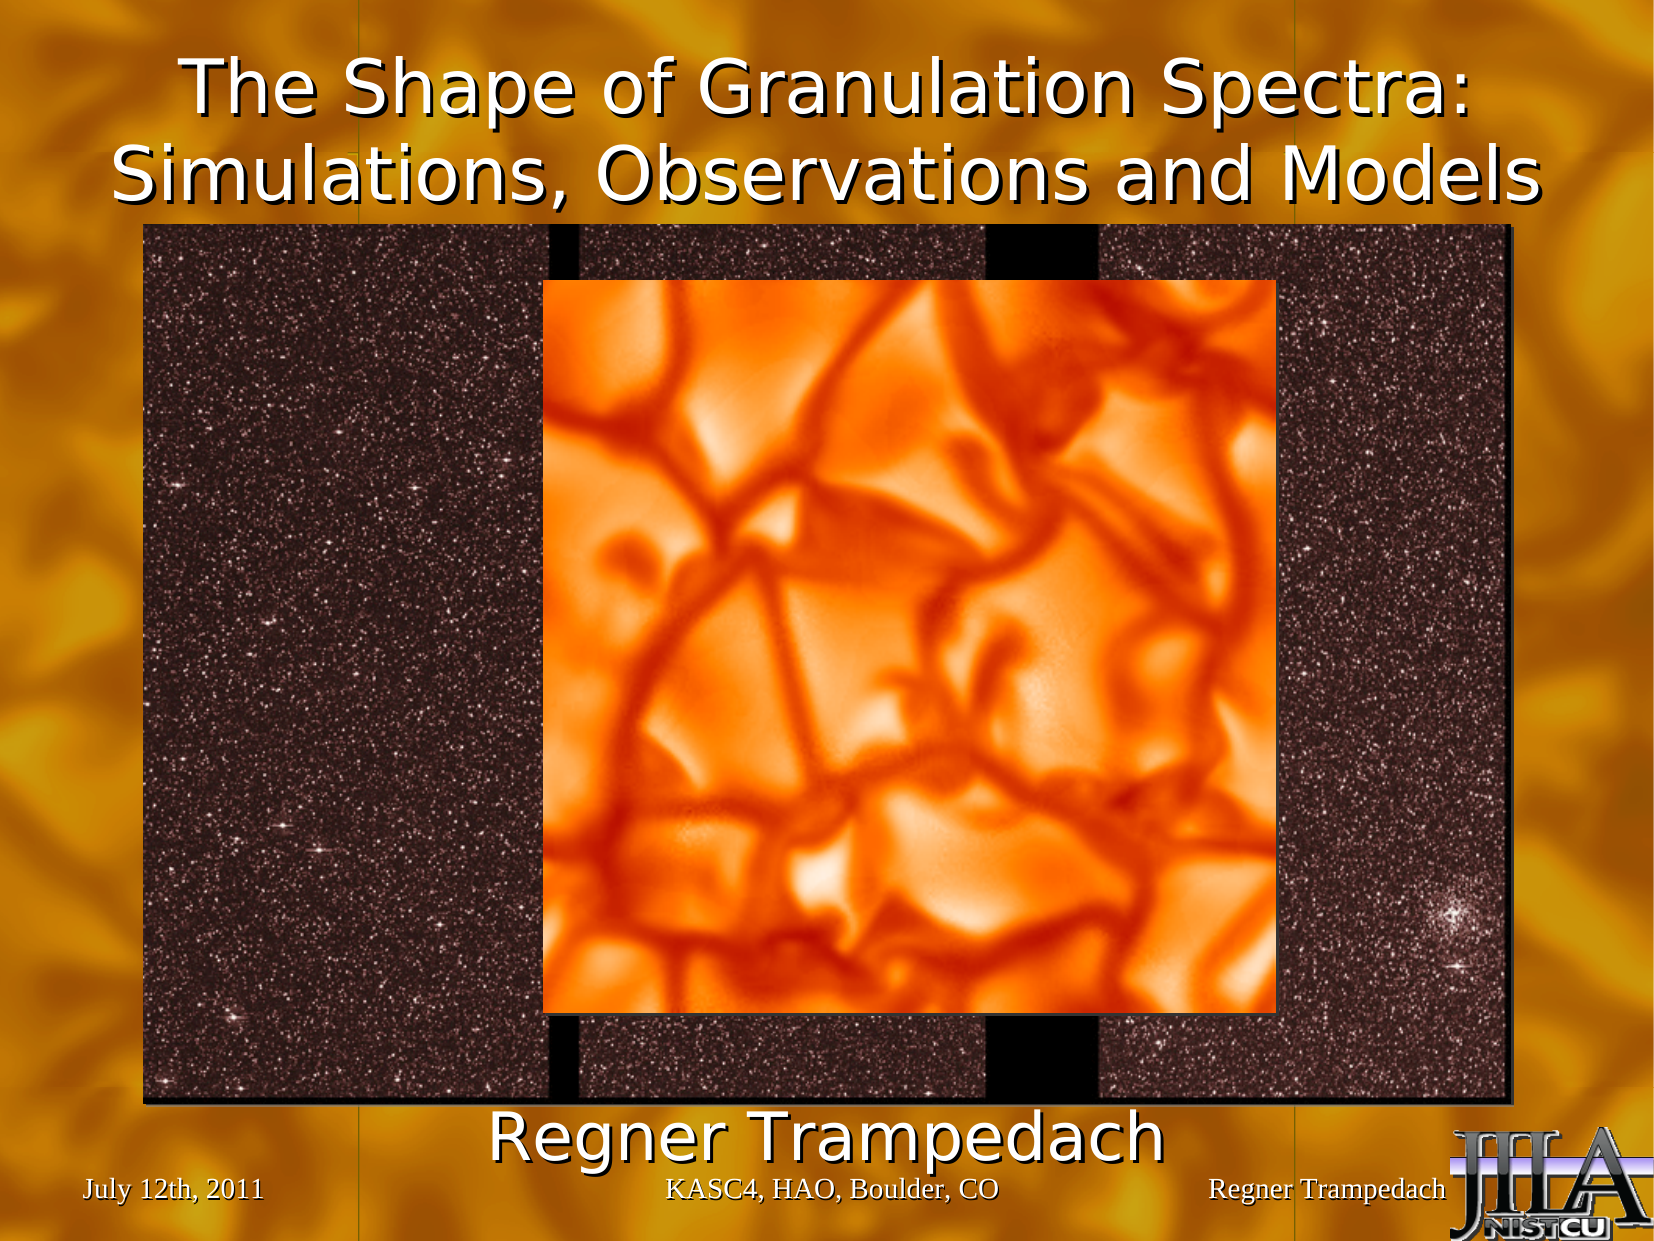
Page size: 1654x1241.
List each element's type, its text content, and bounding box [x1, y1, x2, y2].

picture [0, 0, 1654, 1241]
subtitle Regner Trampedach [82, 272, 1571, 1225]
title The Shape of Granulation Spectra: Simulations, Observations and Models [82, 37, 1571, 226]
